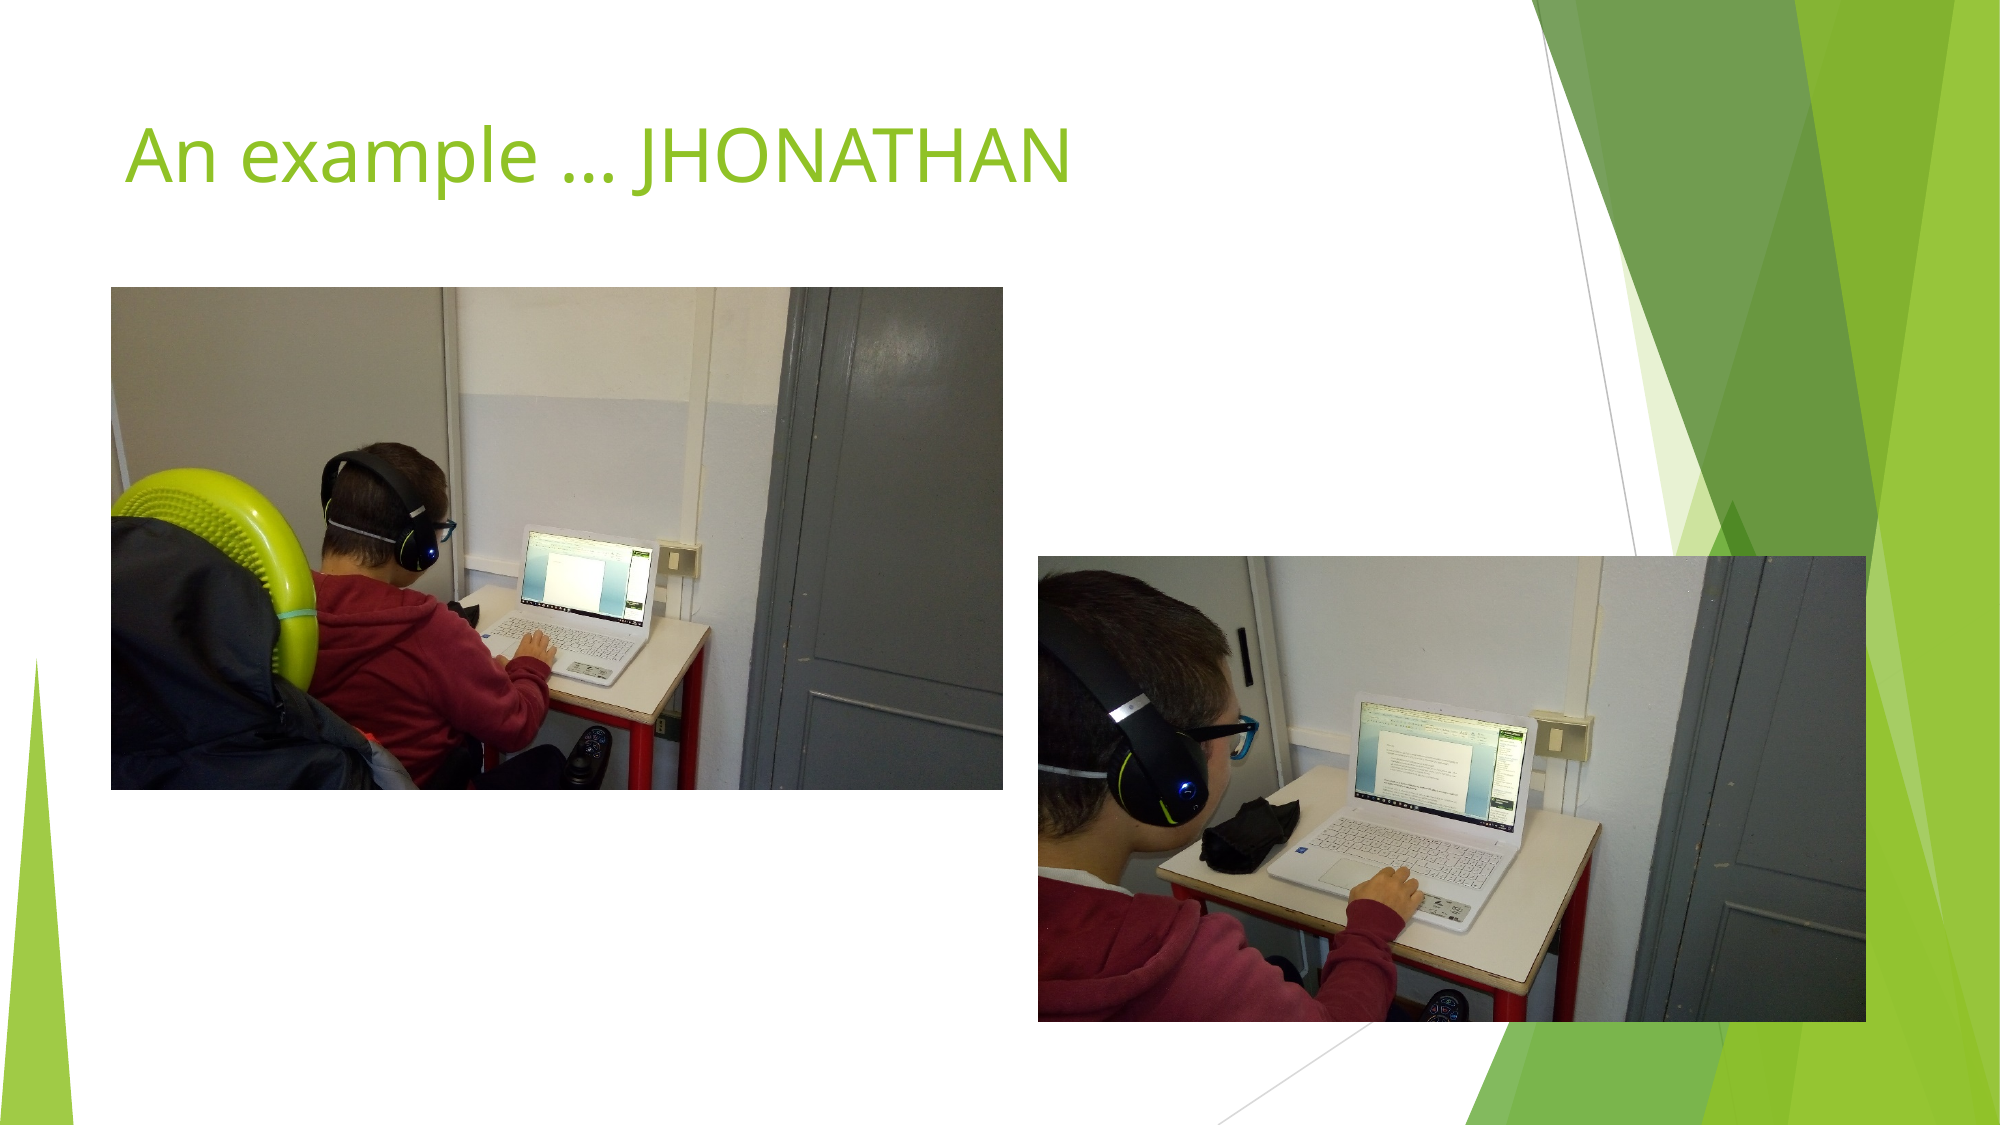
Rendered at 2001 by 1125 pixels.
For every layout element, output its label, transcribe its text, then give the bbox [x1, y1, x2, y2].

title An example … JHONATHAN [111, 99, 1522, 317]
picture [111, 287, 1003, 790]
picture [1038, 556, 1866, 1022]
